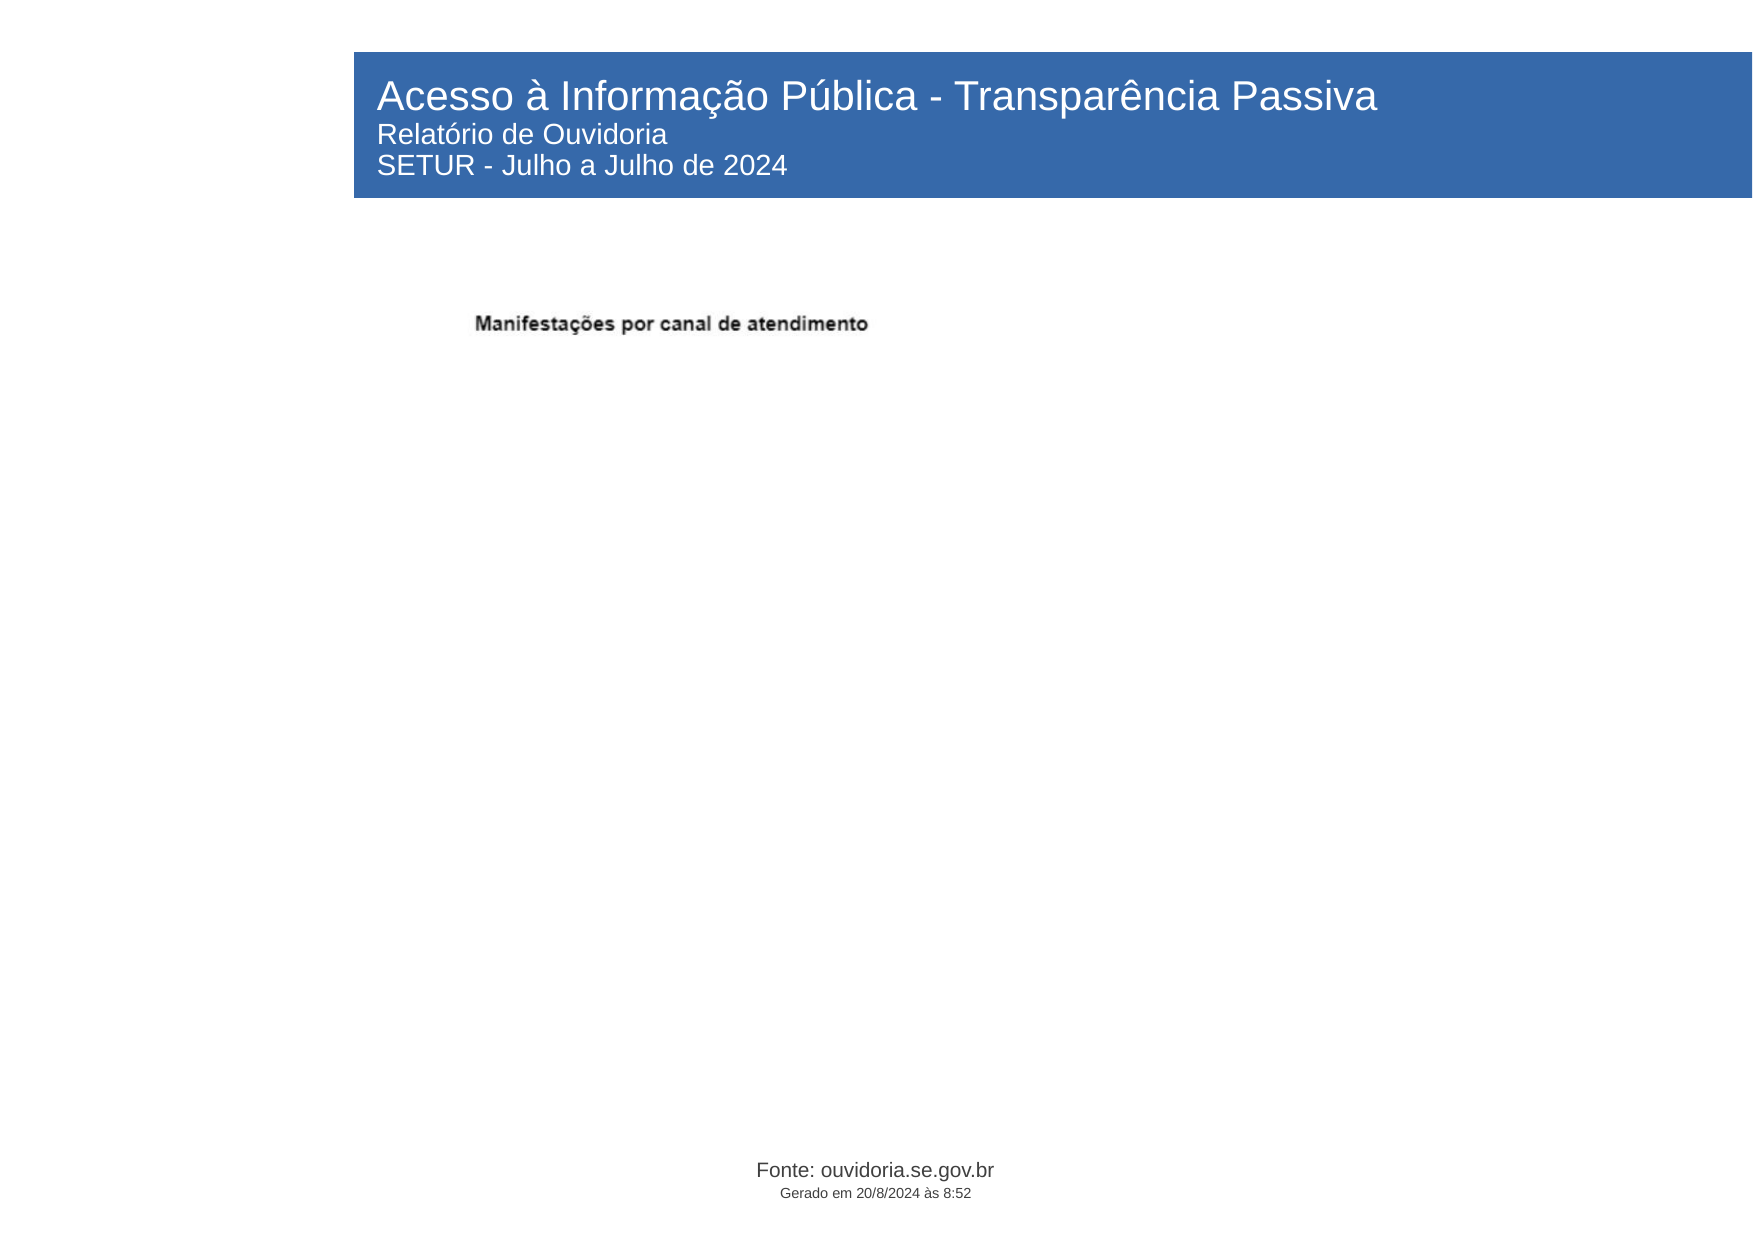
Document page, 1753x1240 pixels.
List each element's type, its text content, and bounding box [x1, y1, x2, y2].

text_box Gerado em 20/8/2024 às 8:52 [780, 1184, 999, 1208]
text_box [354, 52, 1752, 198]
text_box Fonte: ouvidoria.se.gov.br [756, 1158, 1023, 1188]
text_box [227, 211, 1527, 1028]
text_box Acesso à Informação Pública - Transparência Passiva Relatório de Ouvidoria SETUR - Julho a Julho de 2024 [376, 72, 1403, 186]
